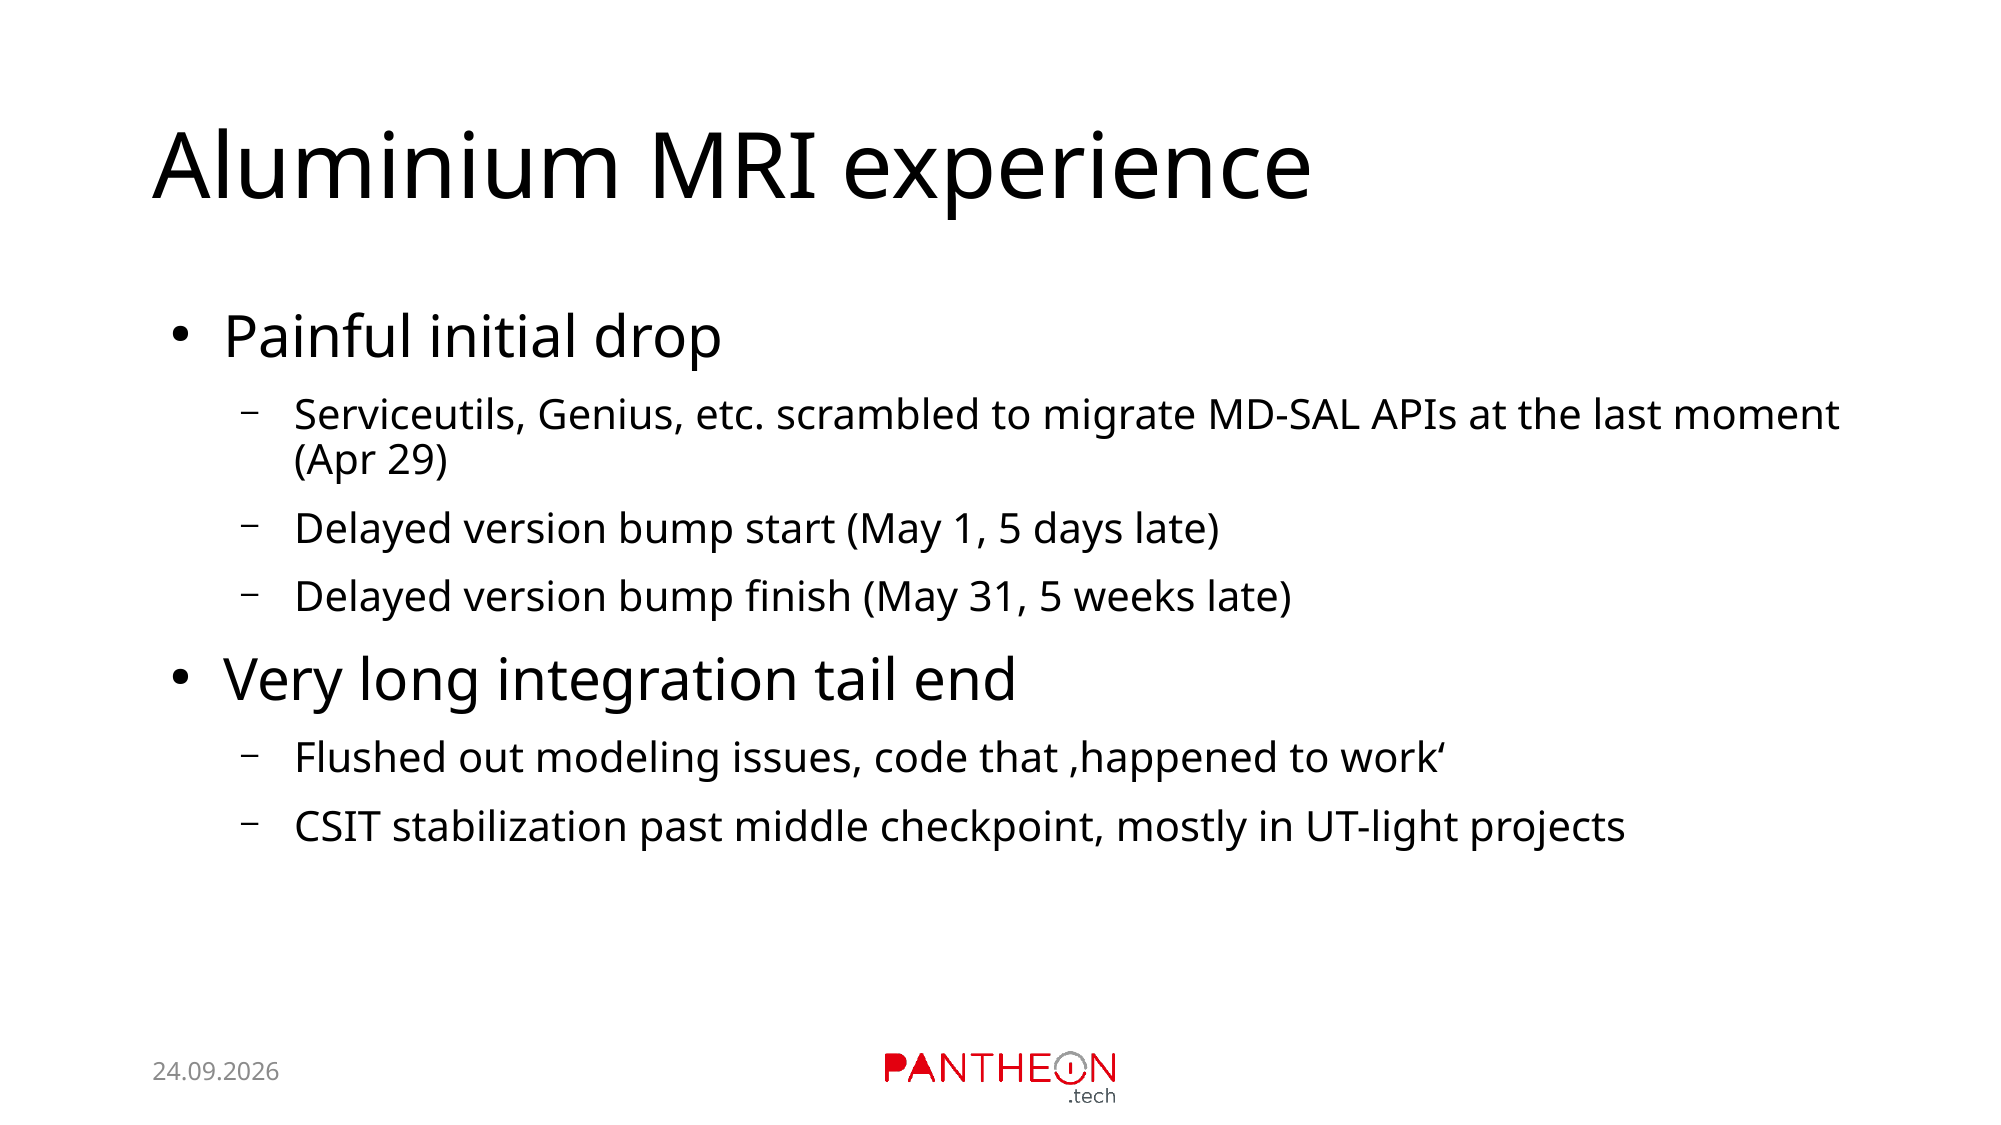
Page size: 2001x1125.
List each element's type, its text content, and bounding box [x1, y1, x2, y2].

list Painful initial drop Serviceutils, Genius, etc. scrambled to migrate MD-SAL APIs at the last moment (Apr 29) Delayed version bump start (May 1, 5 days late) Delayed version bump finish (May 31, 5 weeks late) Very long integration tail end Flushed out modeling issues, code that ‚happened to work‘ CSIT stabilization past middle checkpoint, mostly in UT-light projects [137, 299, 1863, 1014]
title Aluminium MRI experience [137, 59, 1863, 278]
picture [885, 1051, 1115, 1103]
slide_number 15.10.2020 [137, 1042, 588, 1103]
